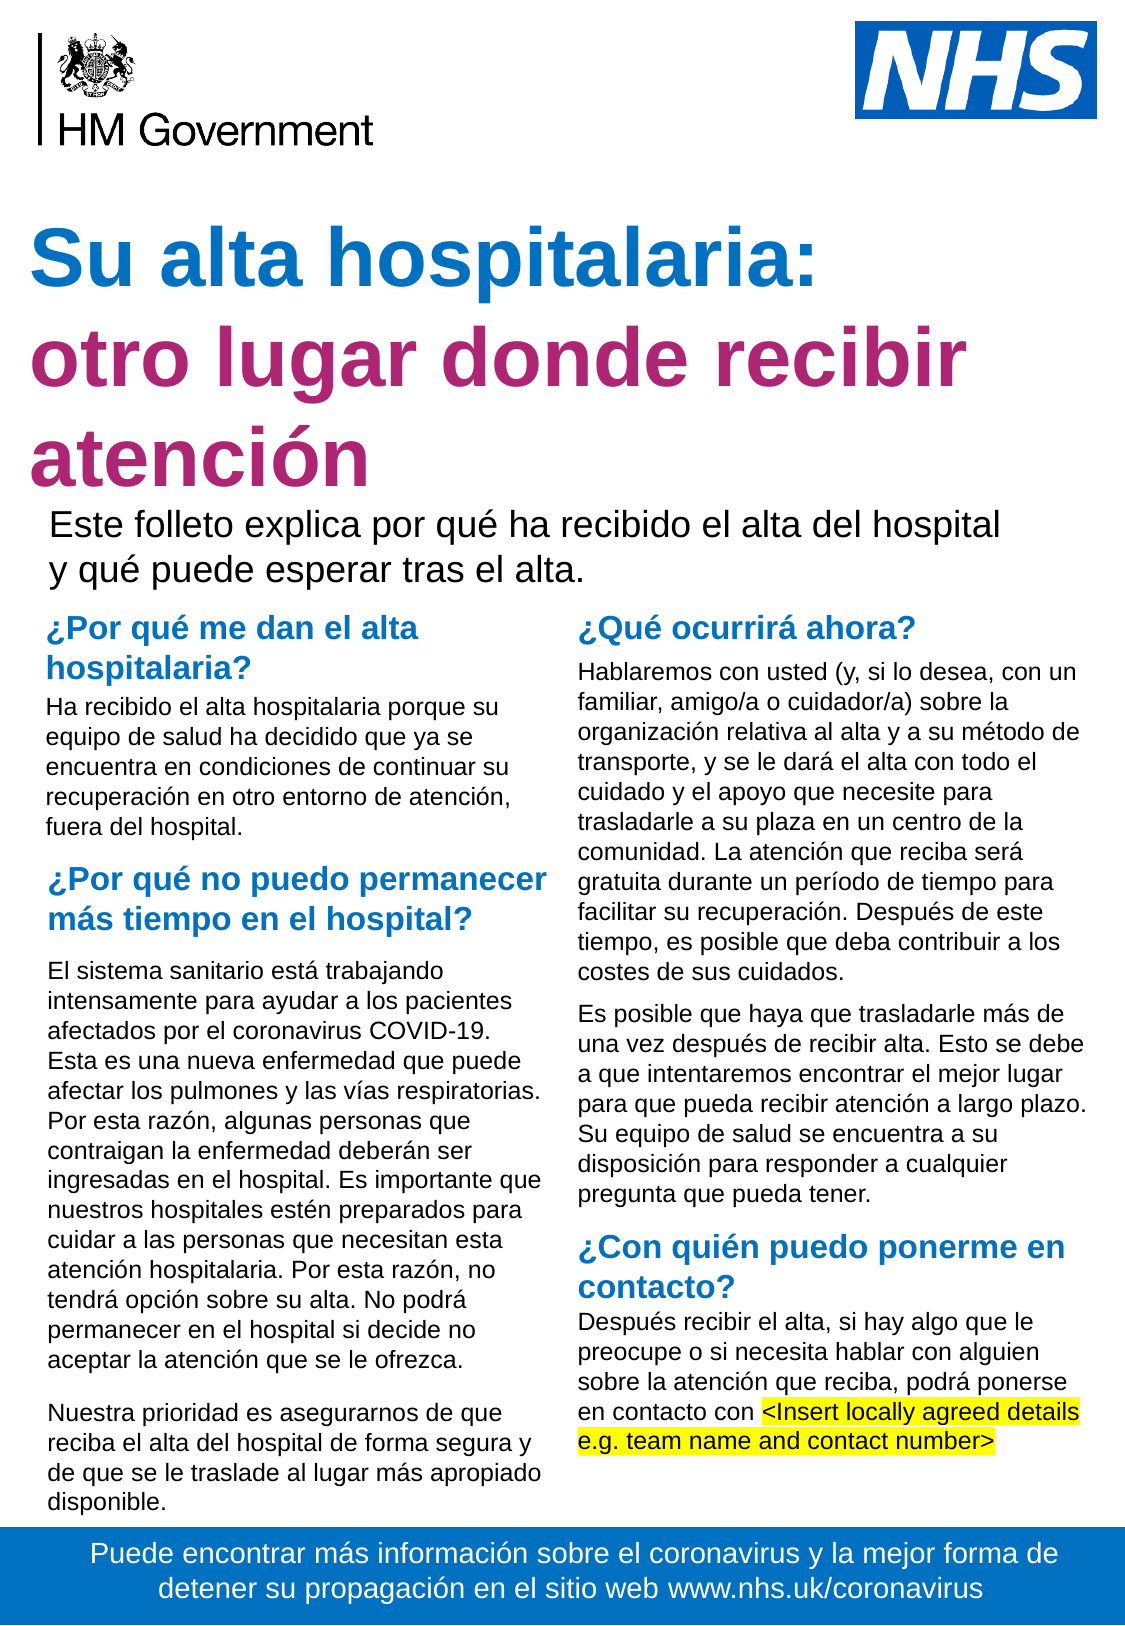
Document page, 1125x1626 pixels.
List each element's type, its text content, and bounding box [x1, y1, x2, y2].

text_box Su alta hospitalaria: otro lugar donde recibir atención [14, 195, 1125, 514]
text_box ¿Por qué no puedo permanecer más tiempo en el hospital? [32, 850, 579, 975]
text_box ¿Por qué me dan el alta hospitalaria? [30, 598, 578, 877]
text_box ¿Qué ocurrirá ahora? Hablaremos con usted (y, si lo desea, con un familiar, amigo/a o cuidador/a) sobre la organización relativa al alta y a su método de transporte, y se le dará el alta con todo el cuidado y el apoyo que necesite para trasladarle a su plaza en un centro de la comunidad. La atención que reciba será gratuita durante un período de tiempo para facilitar su recuperación. Después de este tiempo, es posible que deba contribuir a los costes de sus cuidados. Es posible que haya que trasladarle más de una vez después de recibir alta. Esto se debe a que intentaremos encontrar el mejor lugar para que pueda recibir atención a largo plazo. Su equipo de salud se encuentra a su disposición para responder a cualquier pregunta que pueda tener. [564, 599, 1110, 1258]
text_box ¿Con quién puedo ponerme en contacto? Después recibir el alta, si hay algo que le preocupe o si necesita hablar con alguien sobre la atención que reciba, podrá ponerse en contacto con <Insert locally agreed details e.g. team name and contact number> [564, 1218, 1109, 1463]
text_box El sistema sanitario está trabajando intensamente para ayudar a los pacientes afectados por el coronavirus COVID-19. Esta es una nueva enfermedad que puede afectar los pulmones y las vías respiratorias. Por esta razón, algunas personas que contraigan la enfermedad deberán ser ingresadas en el hospital. Es importante que nuestros hospitales estén preparados para cuidar a las personas que necesitan esta atención hospitalaria. Por esta razón, no tendrá opción sobre su alta. No podrá permanecer en el hospital si decide no aceptar la atención que se le ofrezca. Nuestra prioridad es asegurarnos de que reciba el alta del hospital de forma segura y de que se le traslade al lugar más apropiado disponible. [32, 947, 564, 1524]
text_box Este folleto explica por qué ha recibido el alta del hospital y qué puede esperar tras el alta. [33, 492, 1125, 599]
text_box Ha recibido el alta hospitalaria porque su equipo de salud ha decidido que ya se encuentra en condiciones de continuar su recuperación en otro entorno de atención, fuera del hospital. [31, 683, 559, 848]
